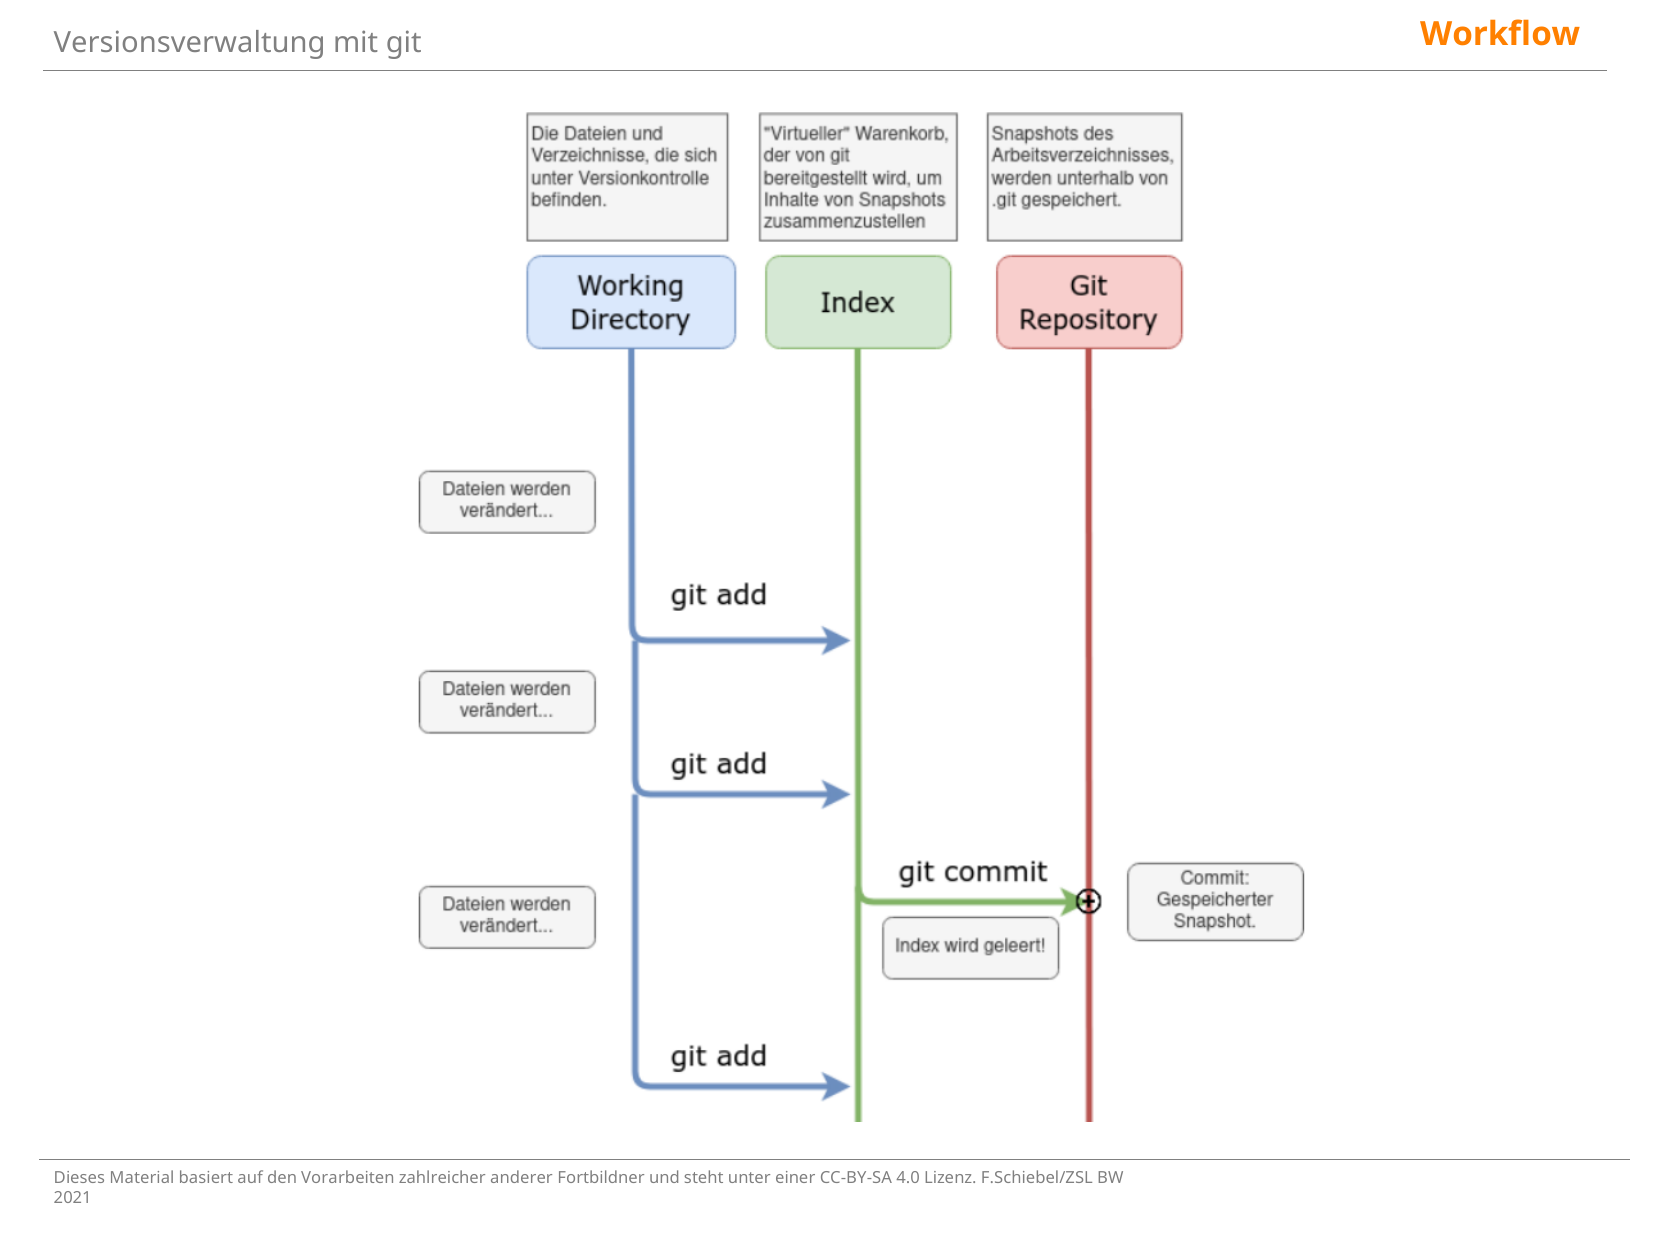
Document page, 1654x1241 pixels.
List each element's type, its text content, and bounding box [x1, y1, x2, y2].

text_box Workflow [1405, 4, 1607, 60]
picture [365, 97, 1371, 1123]
text_box Versionsverwaltung mit git [39, 15, 1315, 79]
